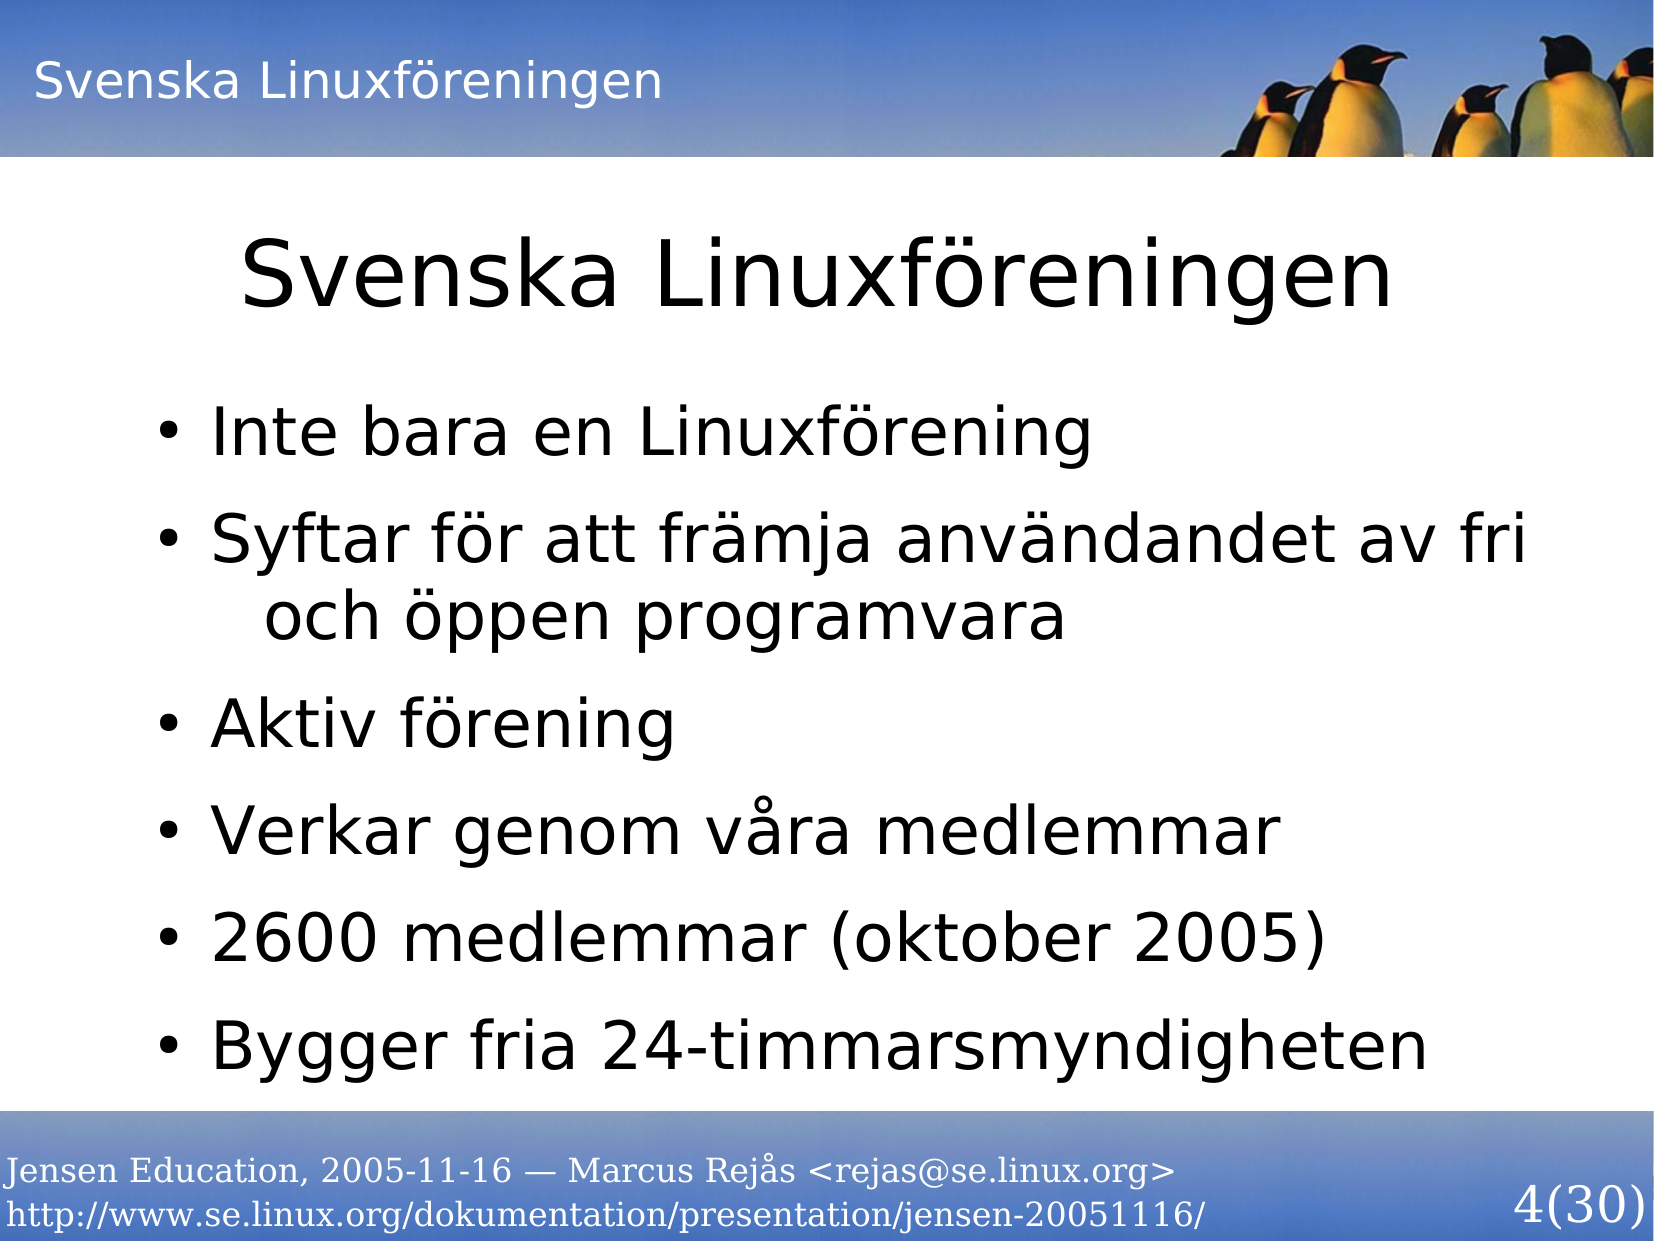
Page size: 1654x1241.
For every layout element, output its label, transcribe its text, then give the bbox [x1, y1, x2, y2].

list Inte bara en Linuxförening Syftar för att främja användandet av fri och öppen programvara Aktiv förening Verkar genom våra medlemmar 2600 medlemmar (oktober 2005) Bygger fria 24-timmarsmyndigheten [121, 392, 1534, 1092]
picture [0, 0, 1654, 157]
picture [0, 1111, 1654, 1241]
title Svenska Linuxföreningen [123, 160, 1537, 389]
